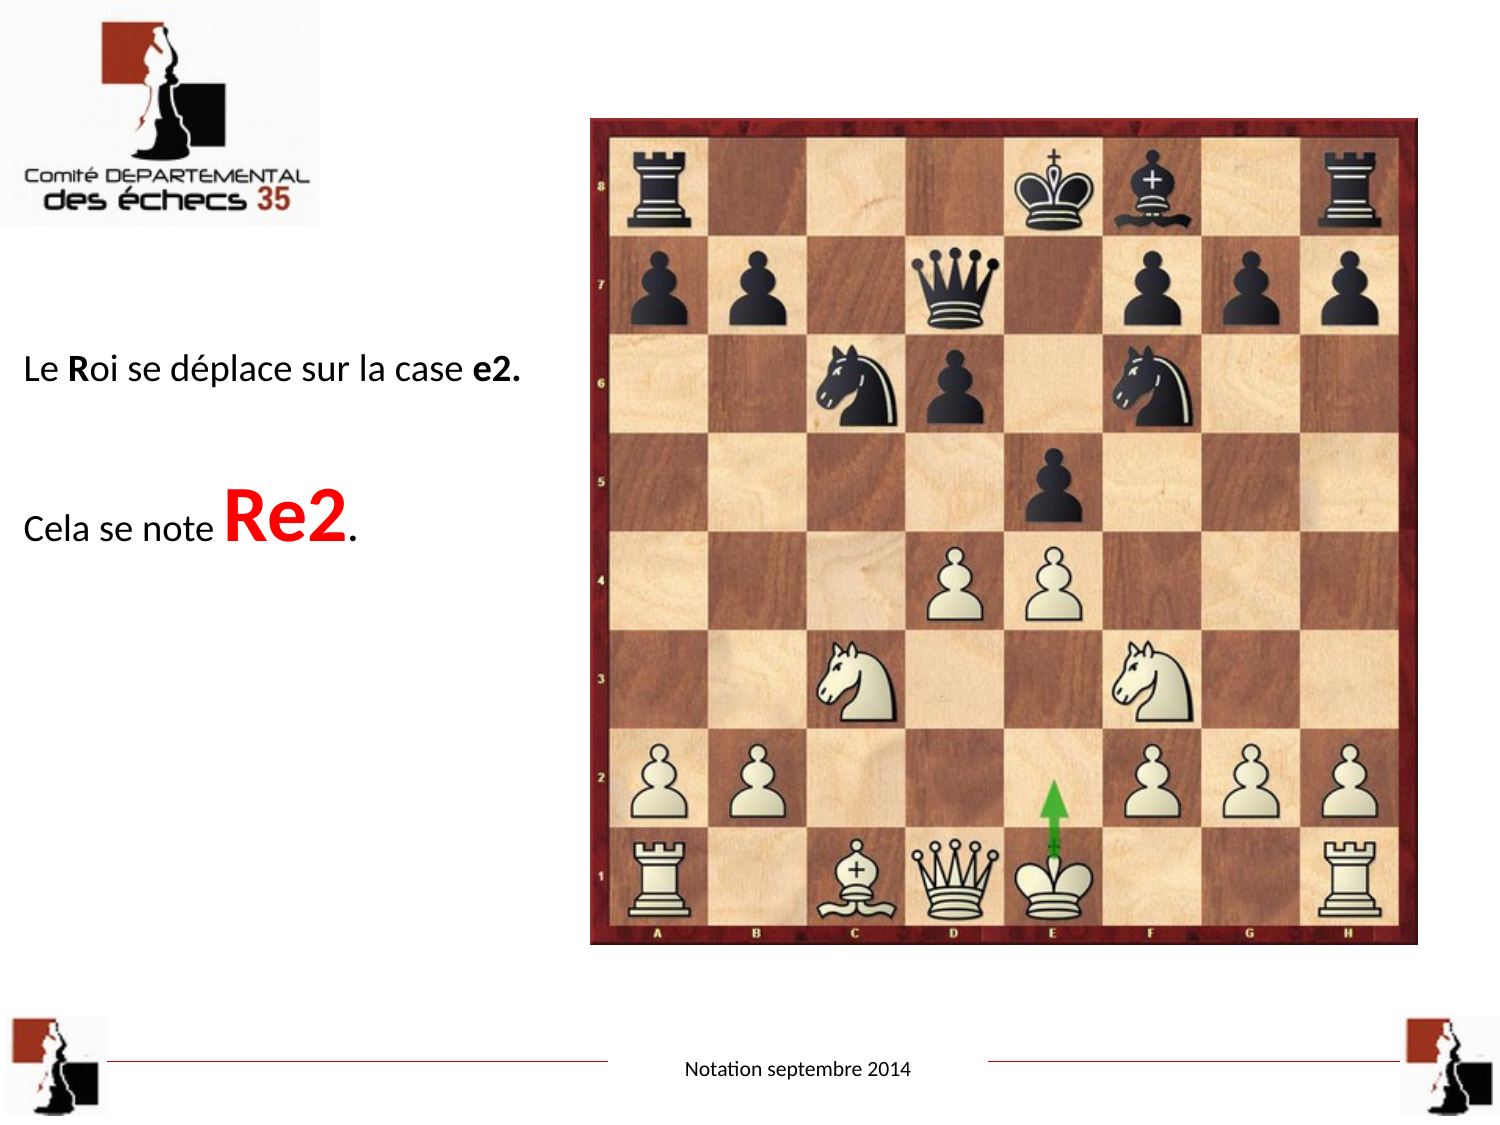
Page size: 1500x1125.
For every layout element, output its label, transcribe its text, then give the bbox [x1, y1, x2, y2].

text_box Le Roi se déplace sur la case e2. Cela se note Re2. [23, 342, 551, 768]
picture [0, 0, 319, 226]
picture [1400, 1015, 1500, 1116]
picture [6, 1015, 107, 1116]
picture [590, 118, 1418, 945]
